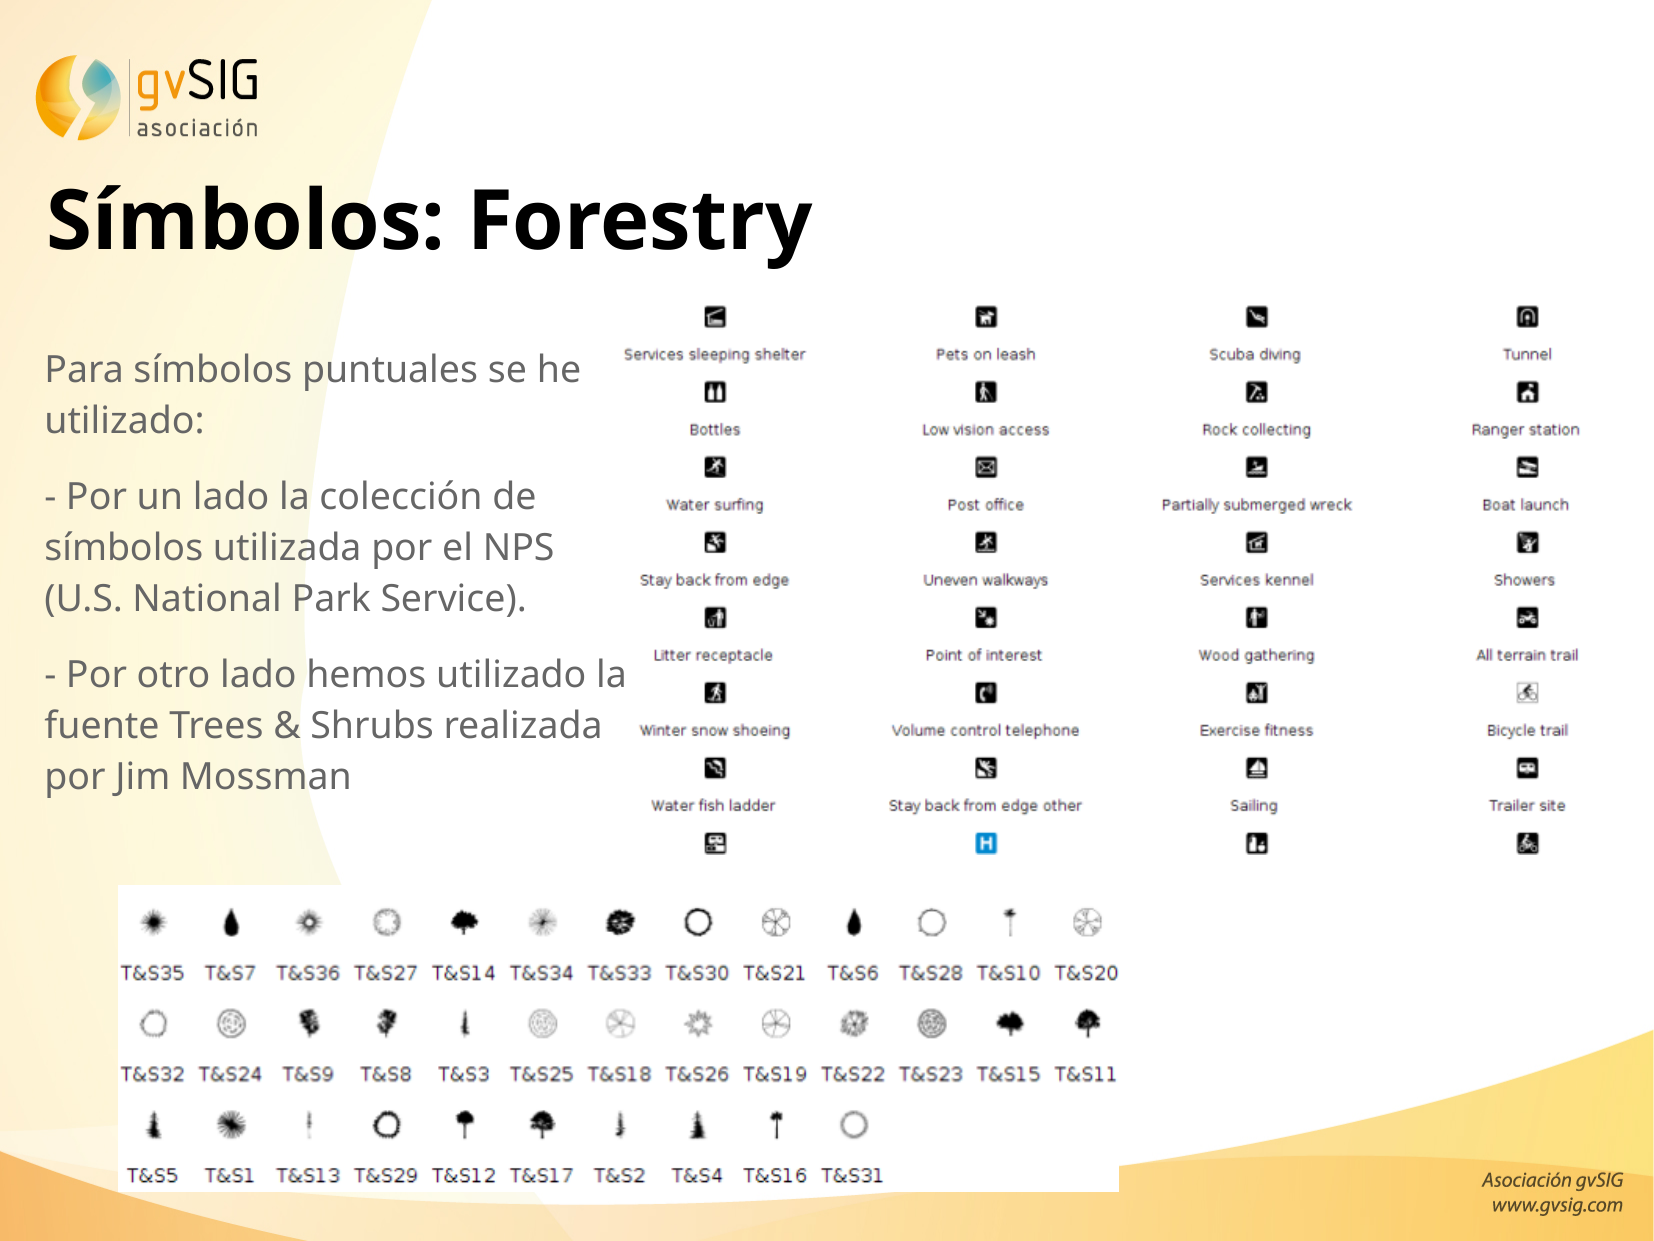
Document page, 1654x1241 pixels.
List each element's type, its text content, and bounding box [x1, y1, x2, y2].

title Símbolos: Forestry [46, 170, 1534, 265]
picture [0, 0, 1654, 1241]
text_box Para símbolos puntuales se he utilizado: - Por un lado la colección de símbolos utilizada por el NPS (U.S. National Park Service). - Por otro lado hemos utilizado la fuente Trees & Shrubs realizada por Jim Mossman [29, 335, 650, 739]
